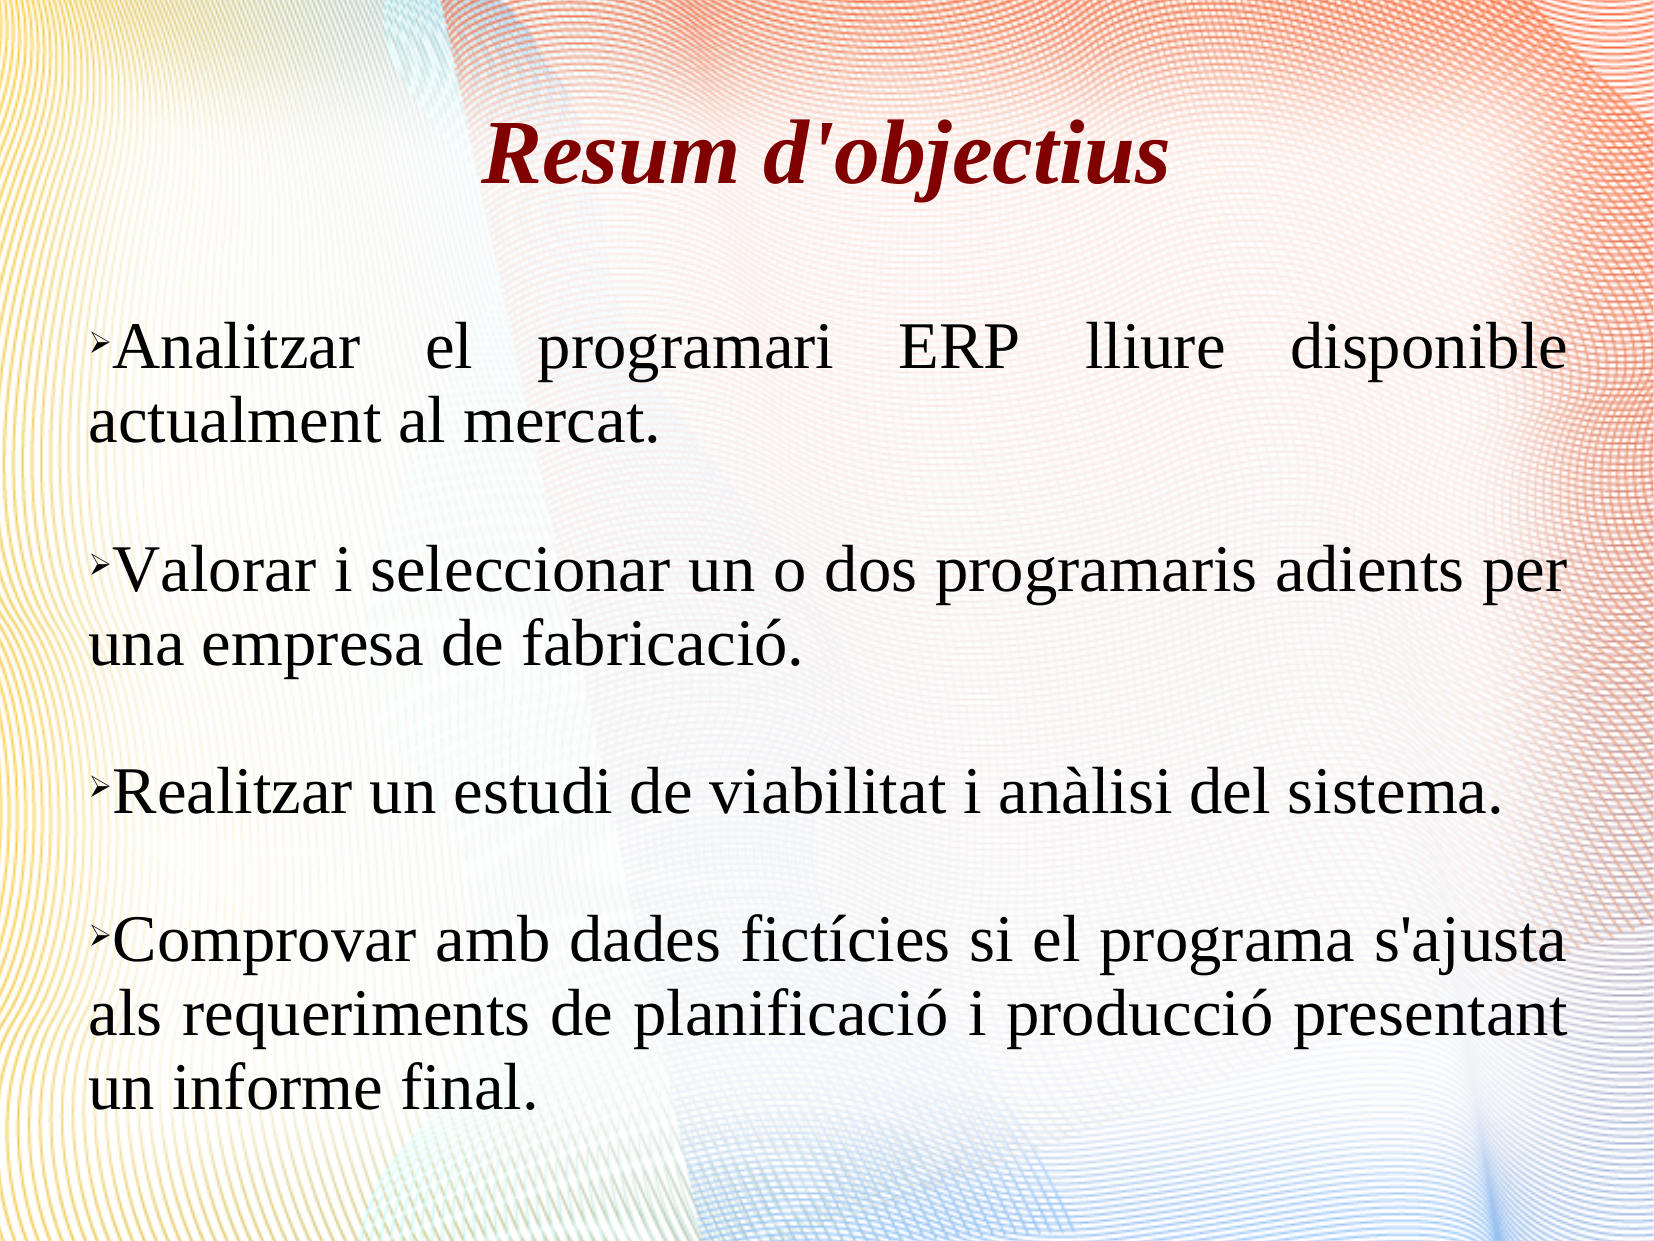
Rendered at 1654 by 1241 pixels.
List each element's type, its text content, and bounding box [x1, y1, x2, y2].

subtitle Analitzar el programari ERP lliure disponible actualment al mercat. Valorar i seleccionar un o dos programaris adients per una empresa de fabricació. Realitzar un estudi de viabilitat i anàlisi del sistema. Comprovar amb dades fictícies si el programa s'ajusta als requeriments de planificació i producció presentant un informe final. [88, 236, 1571, 1197]
picture [0, 0, 1654, 1241]
title Resum d'objectius [82, 49, 1571, 257]
